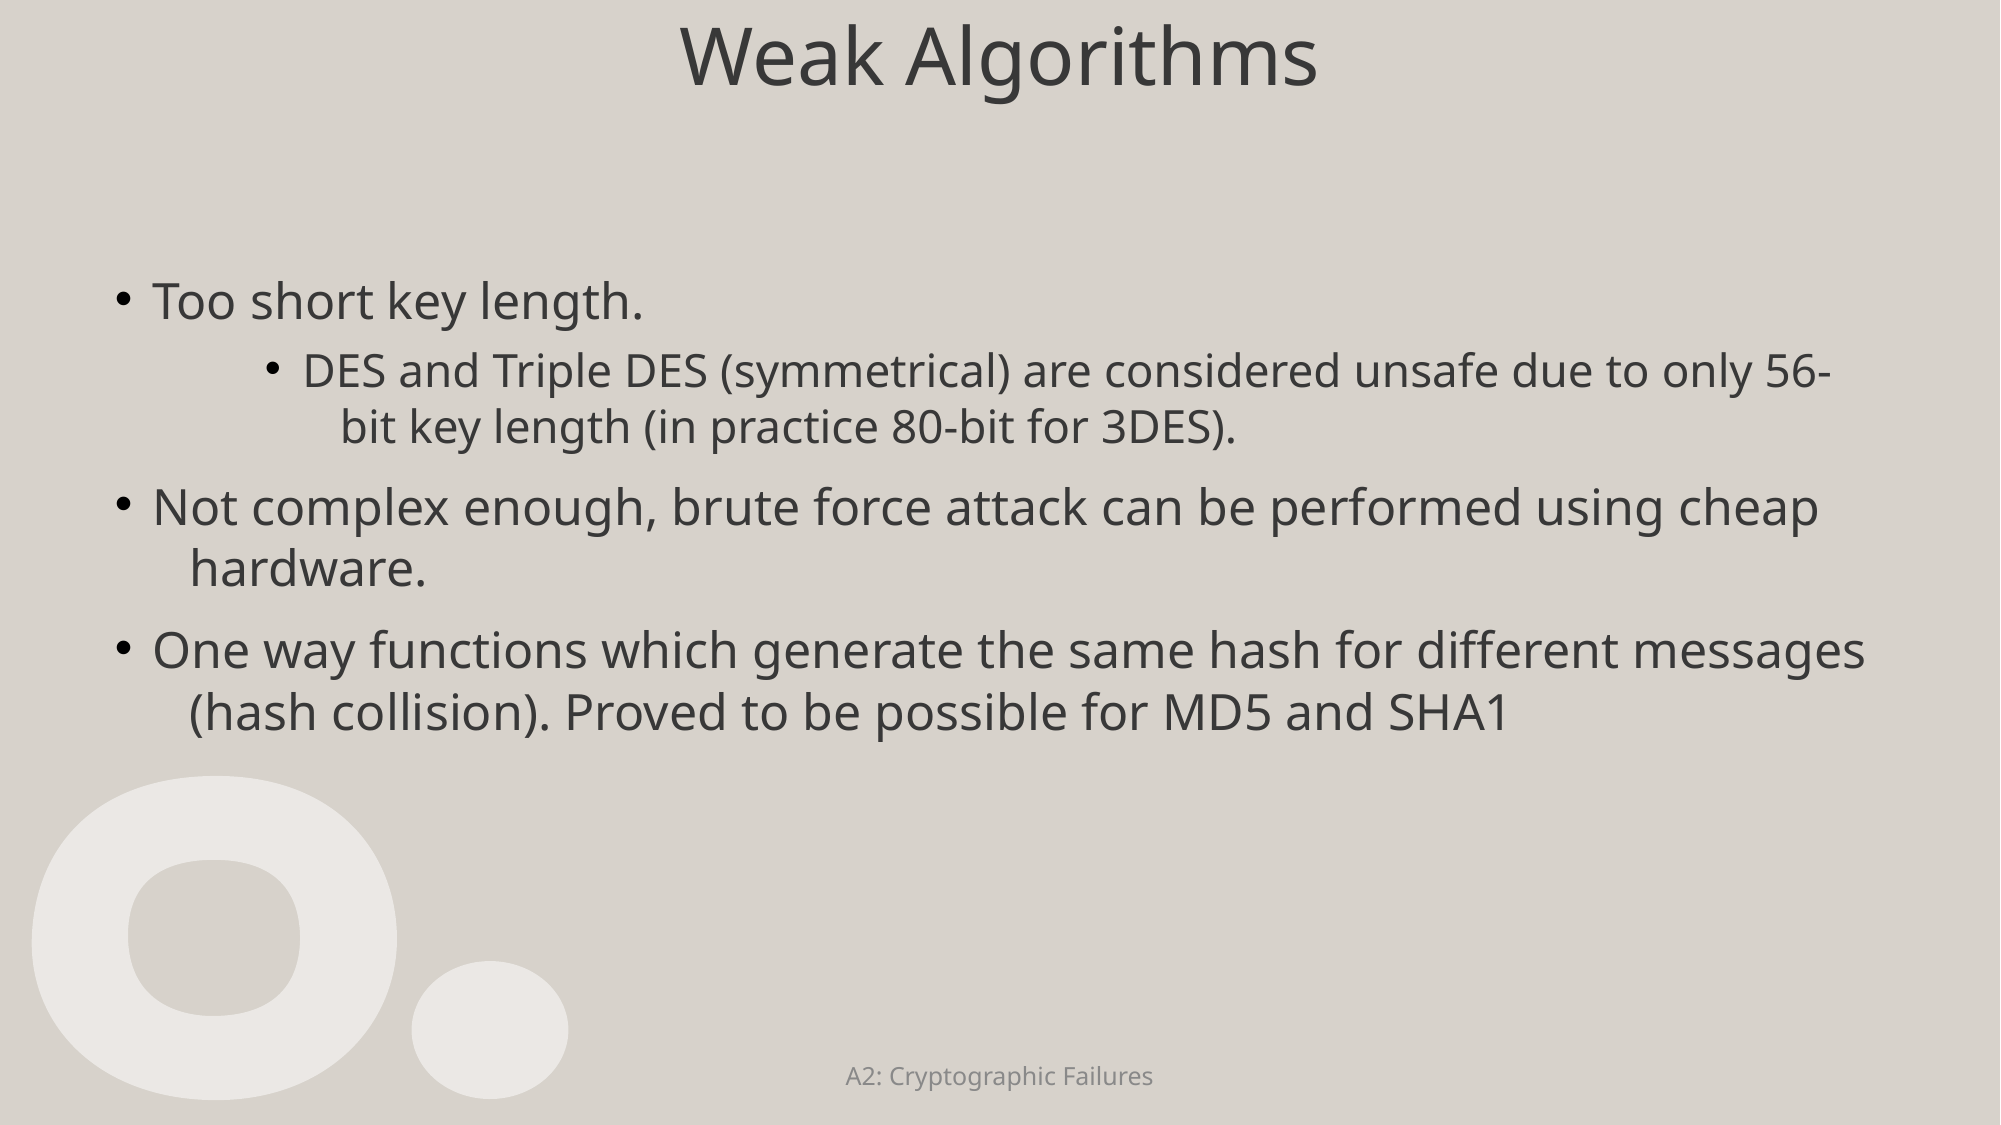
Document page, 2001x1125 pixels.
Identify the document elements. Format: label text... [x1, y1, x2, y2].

text_box A2: Cryptographic Failures [662, 1045, 1338, 1106]
title Weak Algorithms [0, 0, 2000, 114]
list Too short key length. DES and Triple DES (symmetrical) are considered unsafe due to only 56-bit key length (in practice 80-bit for 3DES). Not complex enough, brute force attack can be performed using cheap hardware. One way functions which generate the same hash for different messages (hash collision). Proved to be possible for MD5 and SHA1 [99, 263, 1900, 916]
